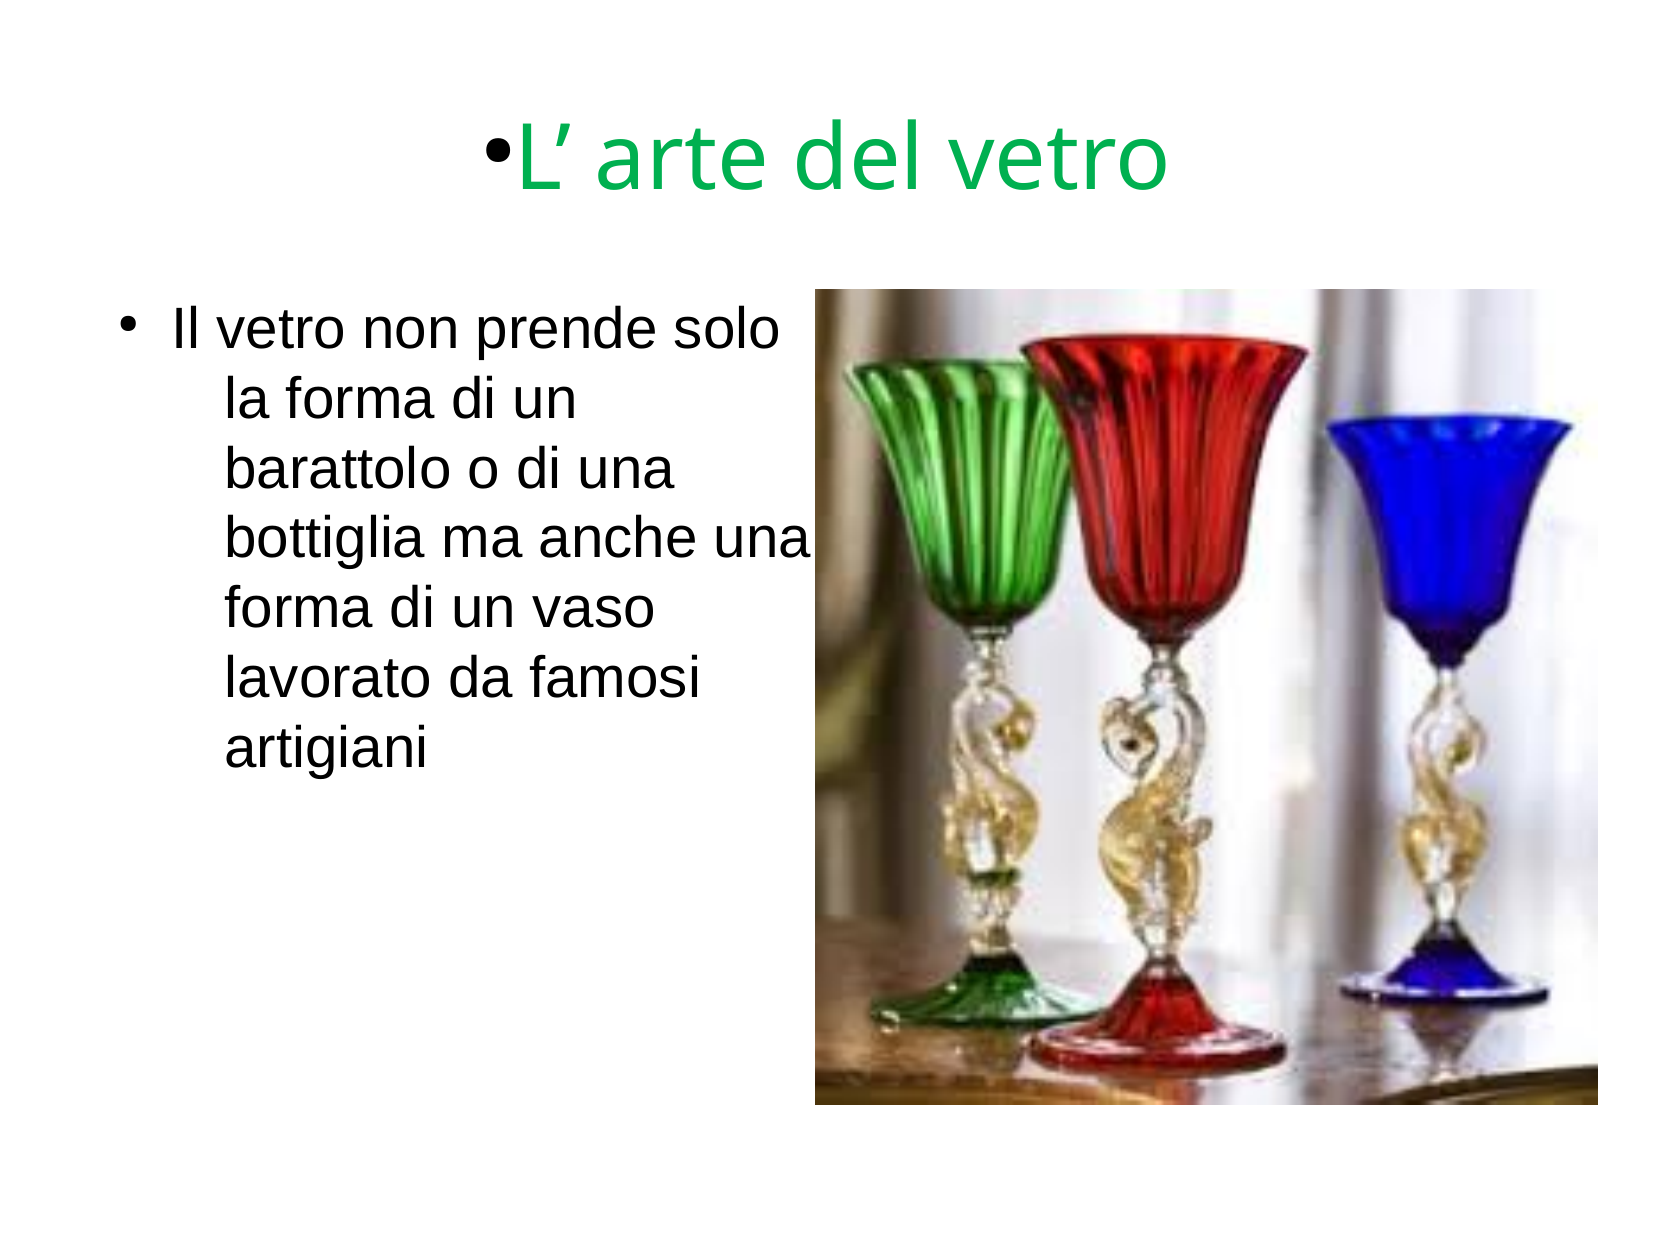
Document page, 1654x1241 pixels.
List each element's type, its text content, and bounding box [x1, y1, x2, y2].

list Il vetro non prende solo la forma di un barattolo o di una bottiglia ma anche una forma di un vaso lavorato da famosi artigiani [82, 290, 815, 1109]
title L’ arte del vetro [82, 49, 1571, 257]
picture [815, 289, 1598, 1105]
